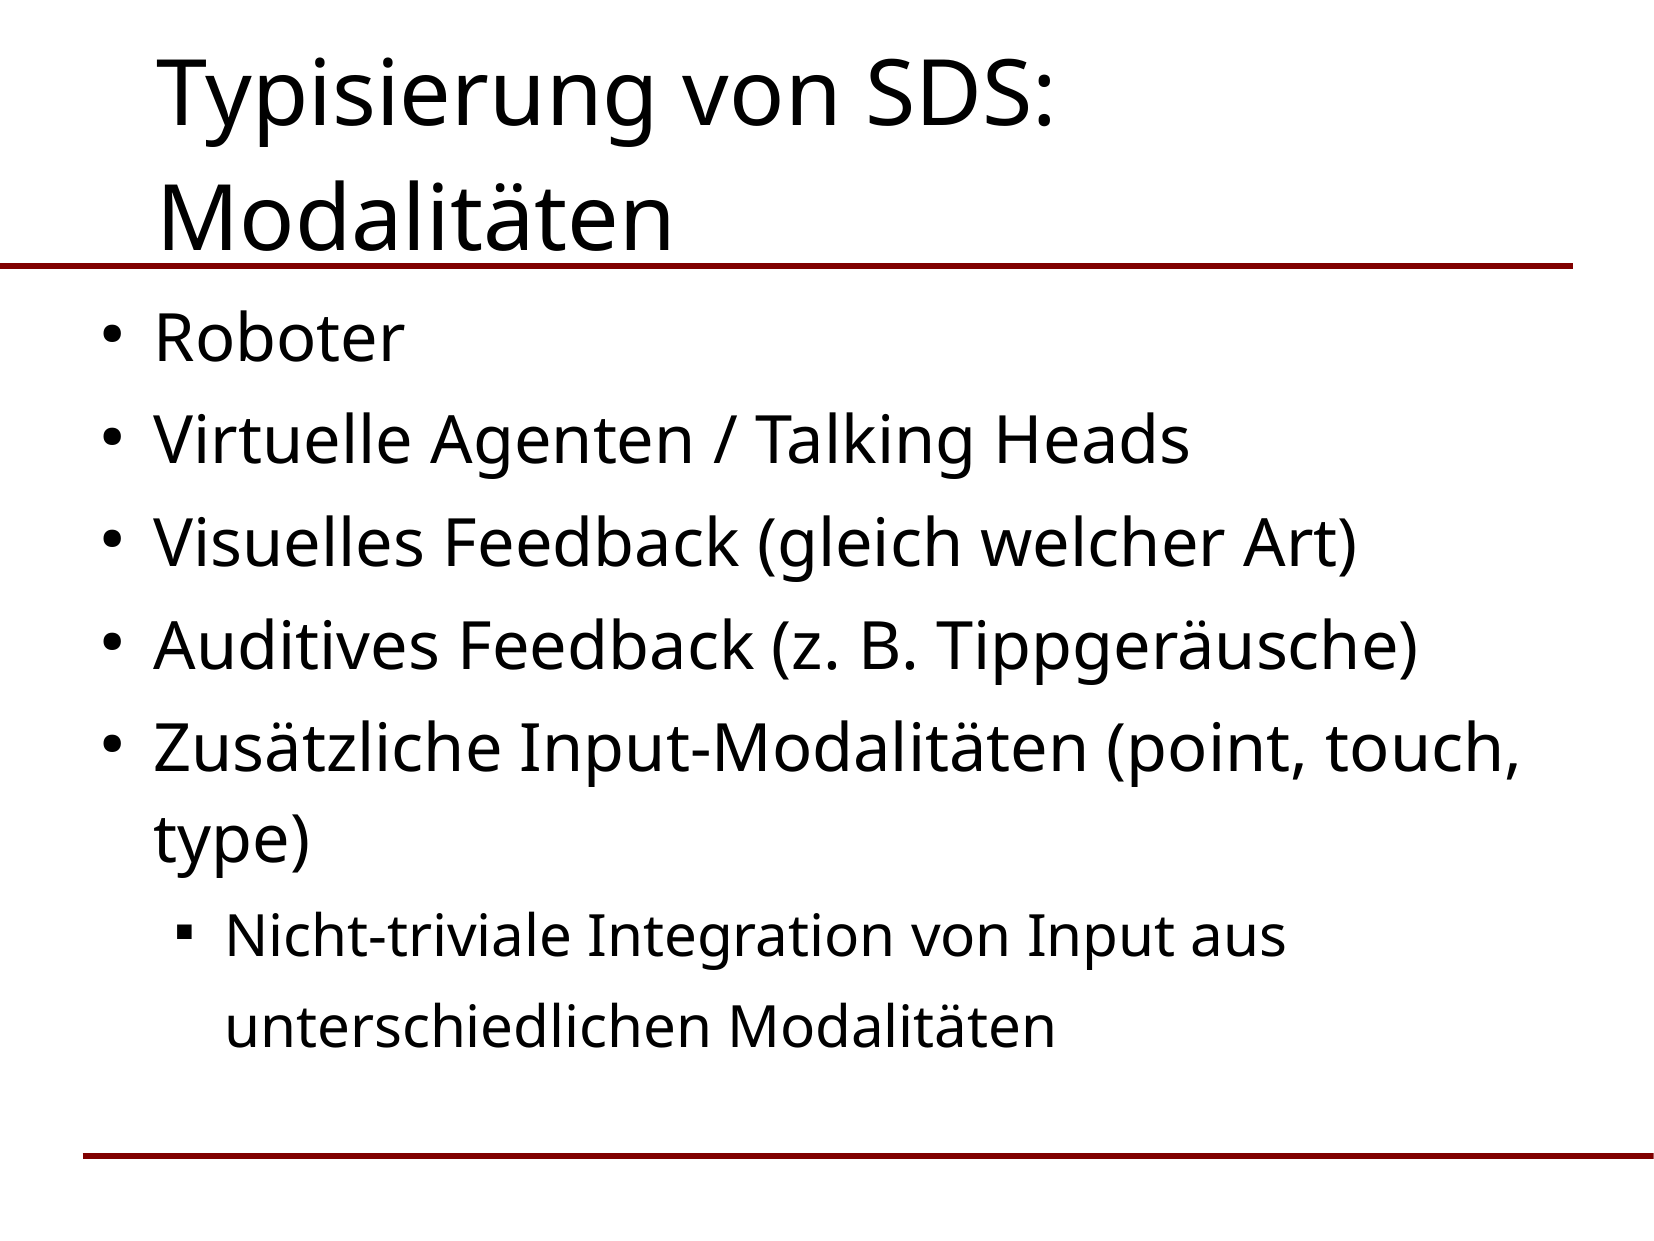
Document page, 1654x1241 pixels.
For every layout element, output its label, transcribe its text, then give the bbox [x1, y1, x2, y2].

title Typisierung von SDS: Modalitäten [82, 49, 1571, 257]
list Roboter Virtuelle Agenten / Talking Heads Visuelles Feedback (gleich welcher Art) Auditives Feedback (z. B. Tippgeräusche) Zusätzliche Input-Modalitäten (point, touch, type) Nicht-triviale Integration von Input aus unterschiedlichen Modalitäten [82, 290, 1571, 1188]
